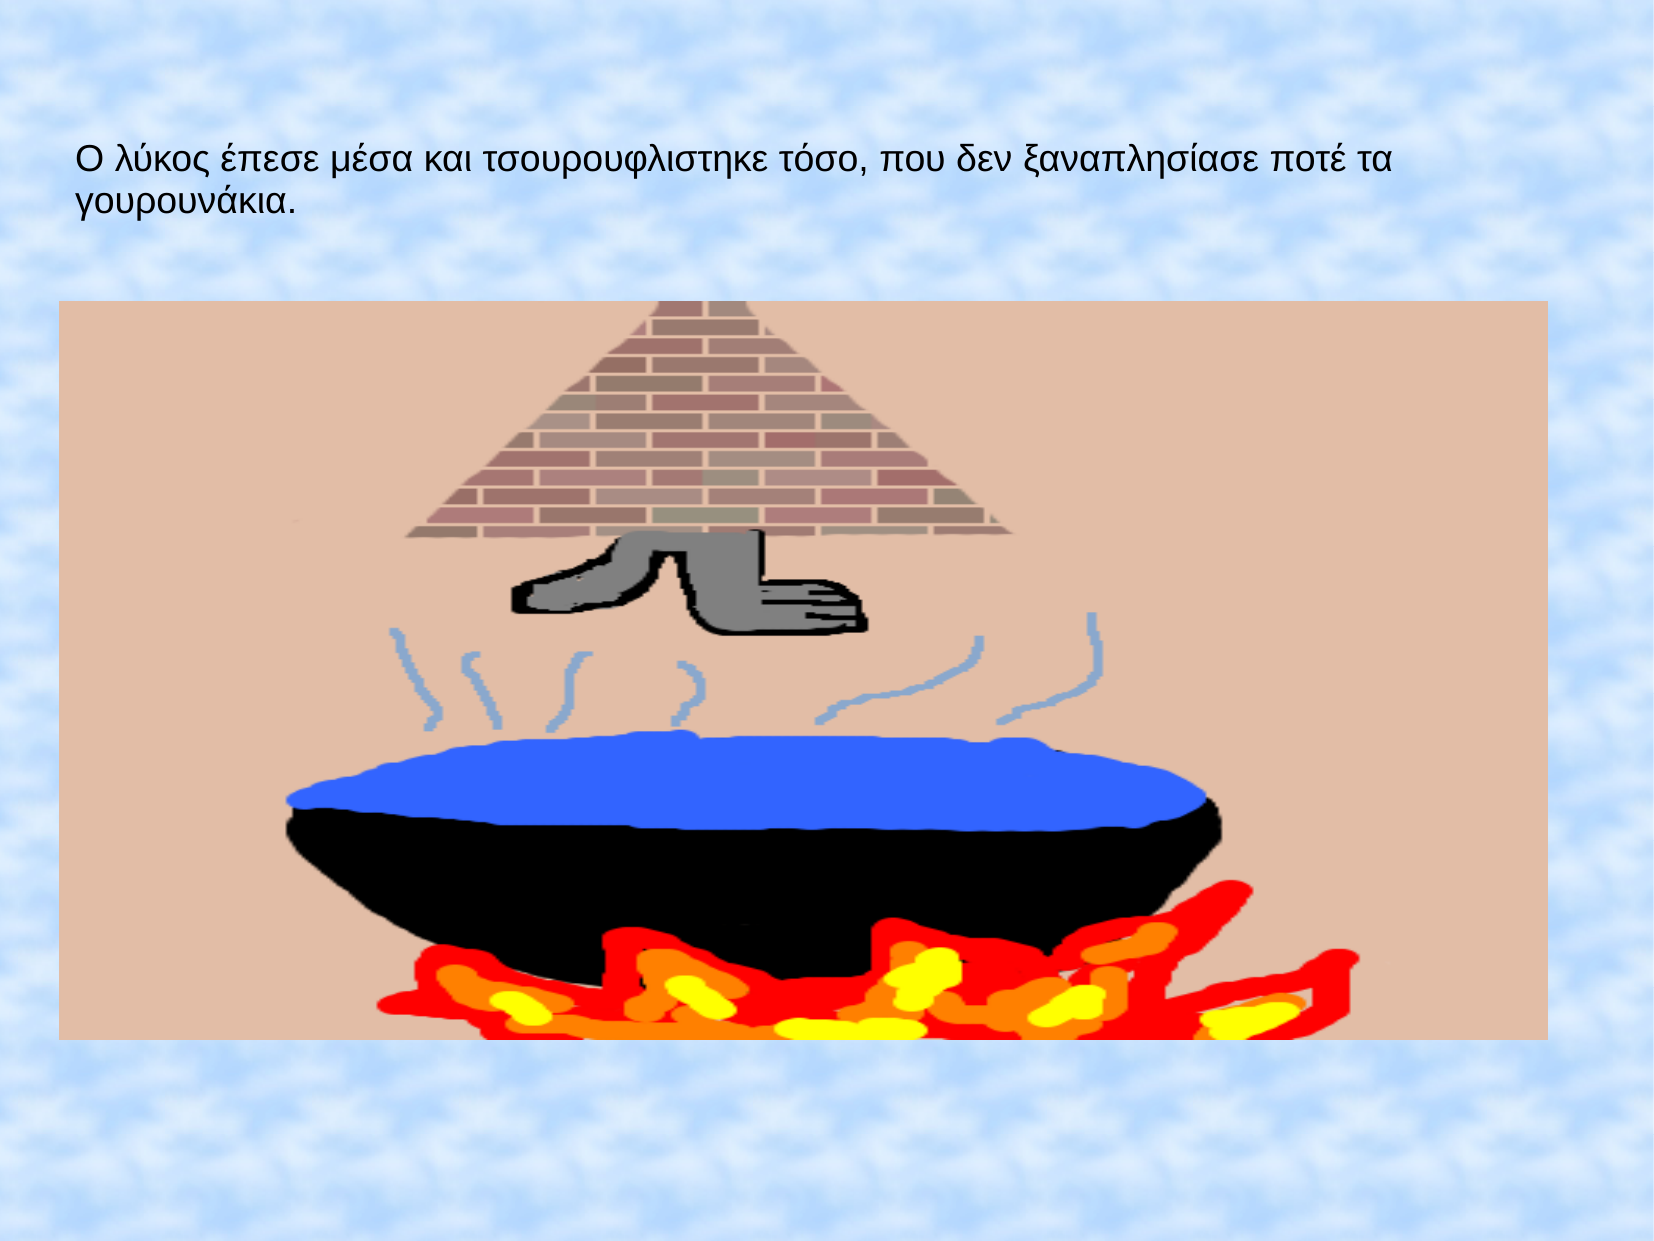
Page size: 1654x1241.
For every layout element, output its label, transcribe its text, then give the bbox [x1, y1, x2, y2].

text_box Ο λύκος έπεσε μέσα και τσουρουφλιστηκε τόσο, που δεν ξαναπλησίασε ποτέ τα γουρουνάκια. [60, 129, 1548, 229]
picture [0, 0, 1654, 1241]
